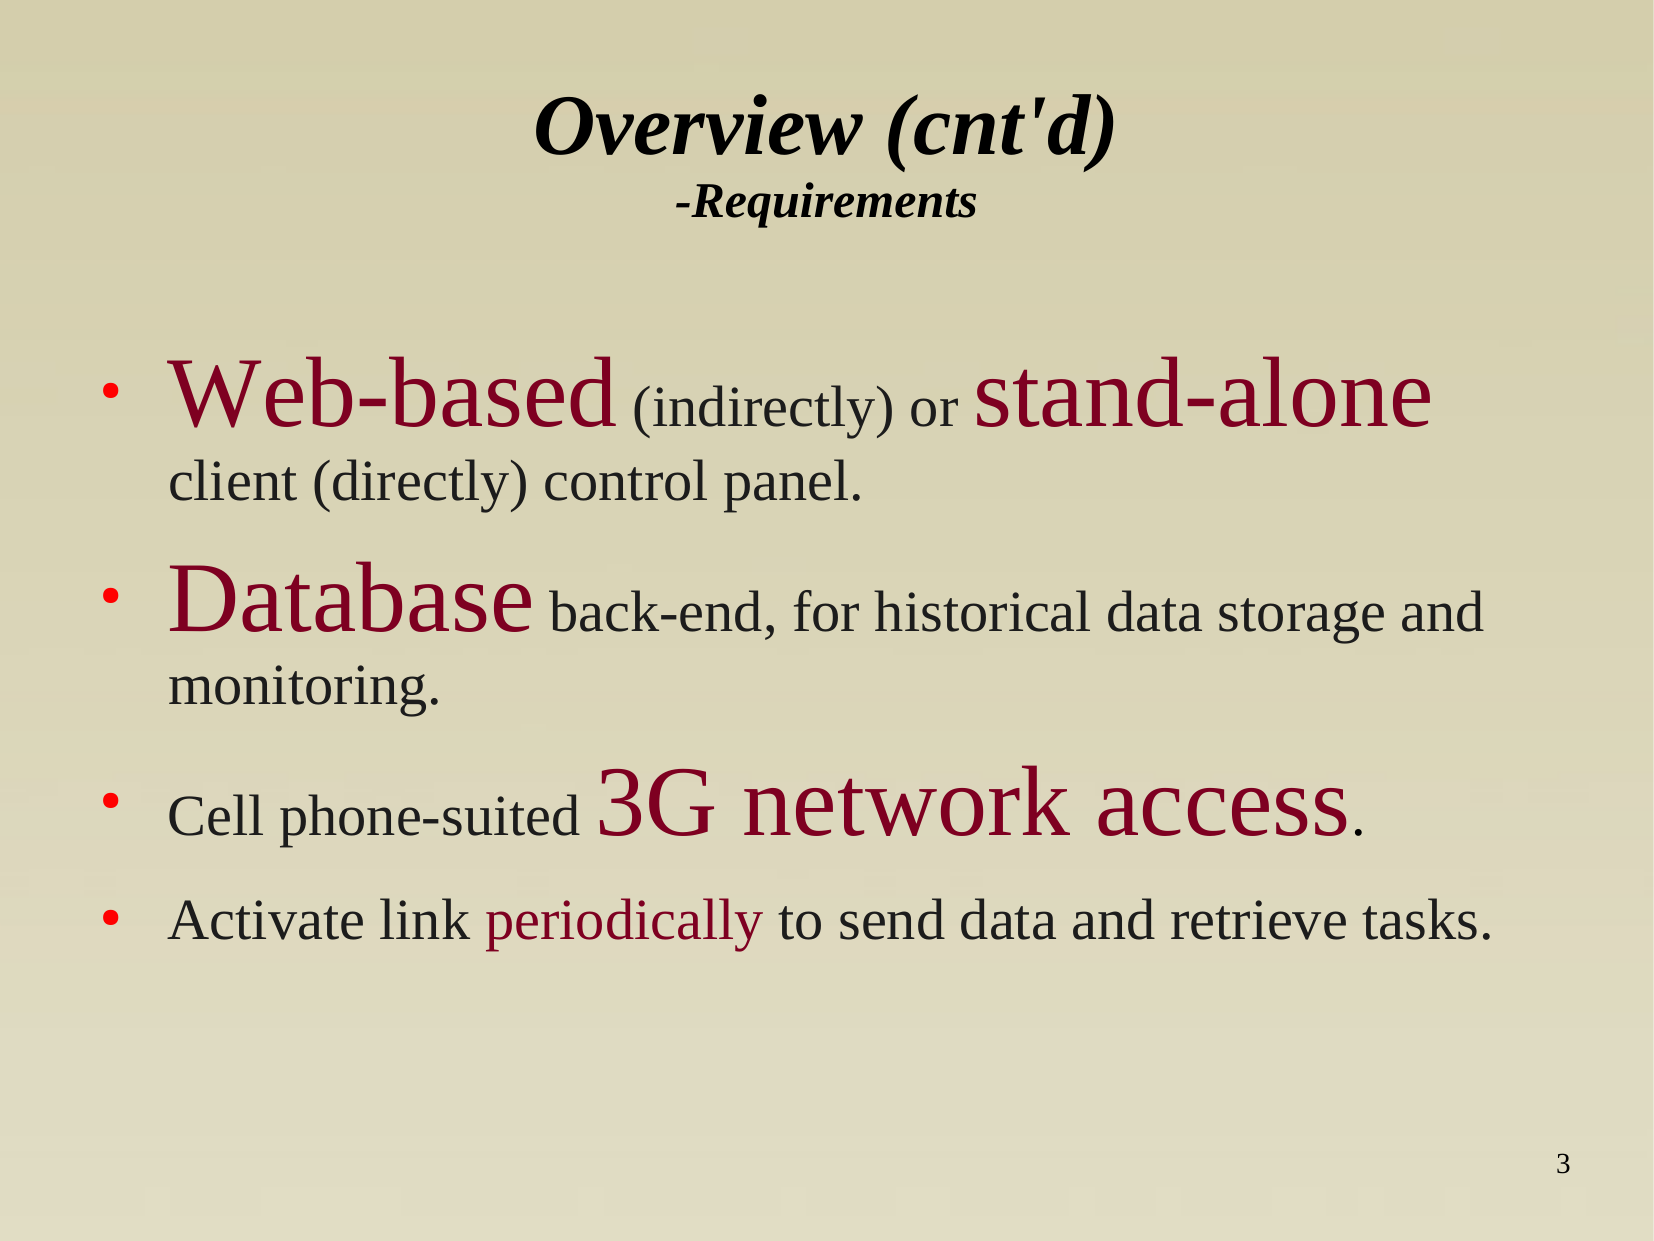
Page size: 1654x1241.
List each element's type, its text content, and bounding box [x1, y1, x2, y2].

picture [0, 0, 1654, 1241]
title Overview (cnt'd) -Requirements [82, 49, 1571, 257]
list Web-based (indirectly) or stand-alone client (directly) control panel. Database back-end, for historical data storage and monitoring. Cell phone-suited 3G network access. Activate link periodically to send data and retrieve tasks. [82, 337, 1571, 1079]
